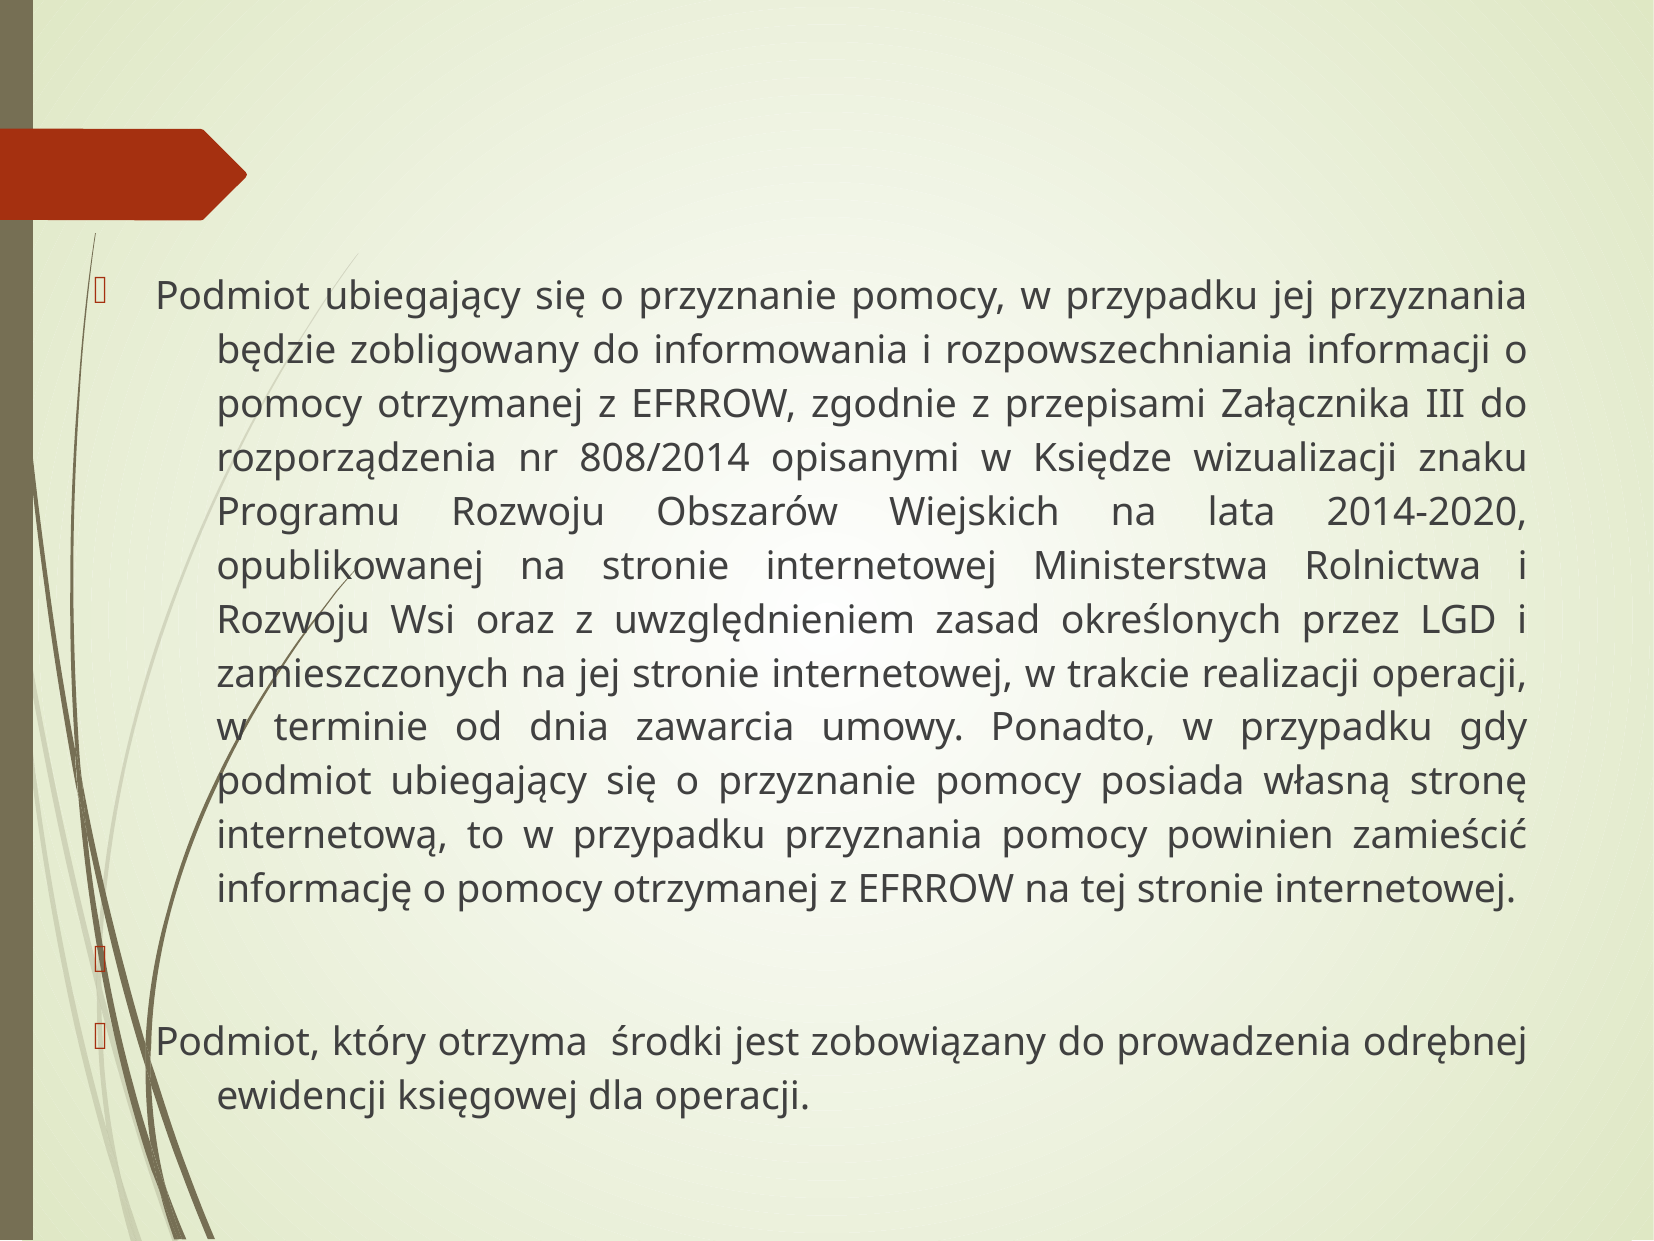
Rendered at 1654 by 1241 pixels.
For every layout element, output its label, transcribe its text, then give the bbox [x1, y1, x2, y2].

list Podmiot ubiegający się o przyznanie pomocy, w przypadku jej przyznania będzie zobligowany do informowania i rozpowszechniania informacji o pomocy otrzymanej z EFRROW, zgodnie z przepisami Załącznika III do rozporządzenia nr 808/2014 opisanymi w Księdze wizualizacji znaku Programu Rozwoju Obszarów Wiejskich na lata 2014-2020, opublikowanej na stronie internetowej Ministerstwa Rolnictwa i Rozwoju Wsi oraz z uwzględnieniem zasad określonych przez LGD i zamieszczonych na jej stronie internetowej, w trakcie realizacji operacji, w terminie od dnia zawarcia umowy. Ponadto, w przypadku gdy podmiot ubiegający się o przyznanie pomocy posiada własną stronę internetową, to w przypadku przyznania pomocy powinien zamieścić informację o pomocy otrzymanej z EFRROW na tej stronie internetowej. Podmiot, który otrzyma środki jest zobowiązany do prowadzenia odrębnej ewidencji księgowej dla operacji. [78, 247, 1544, 1134]
